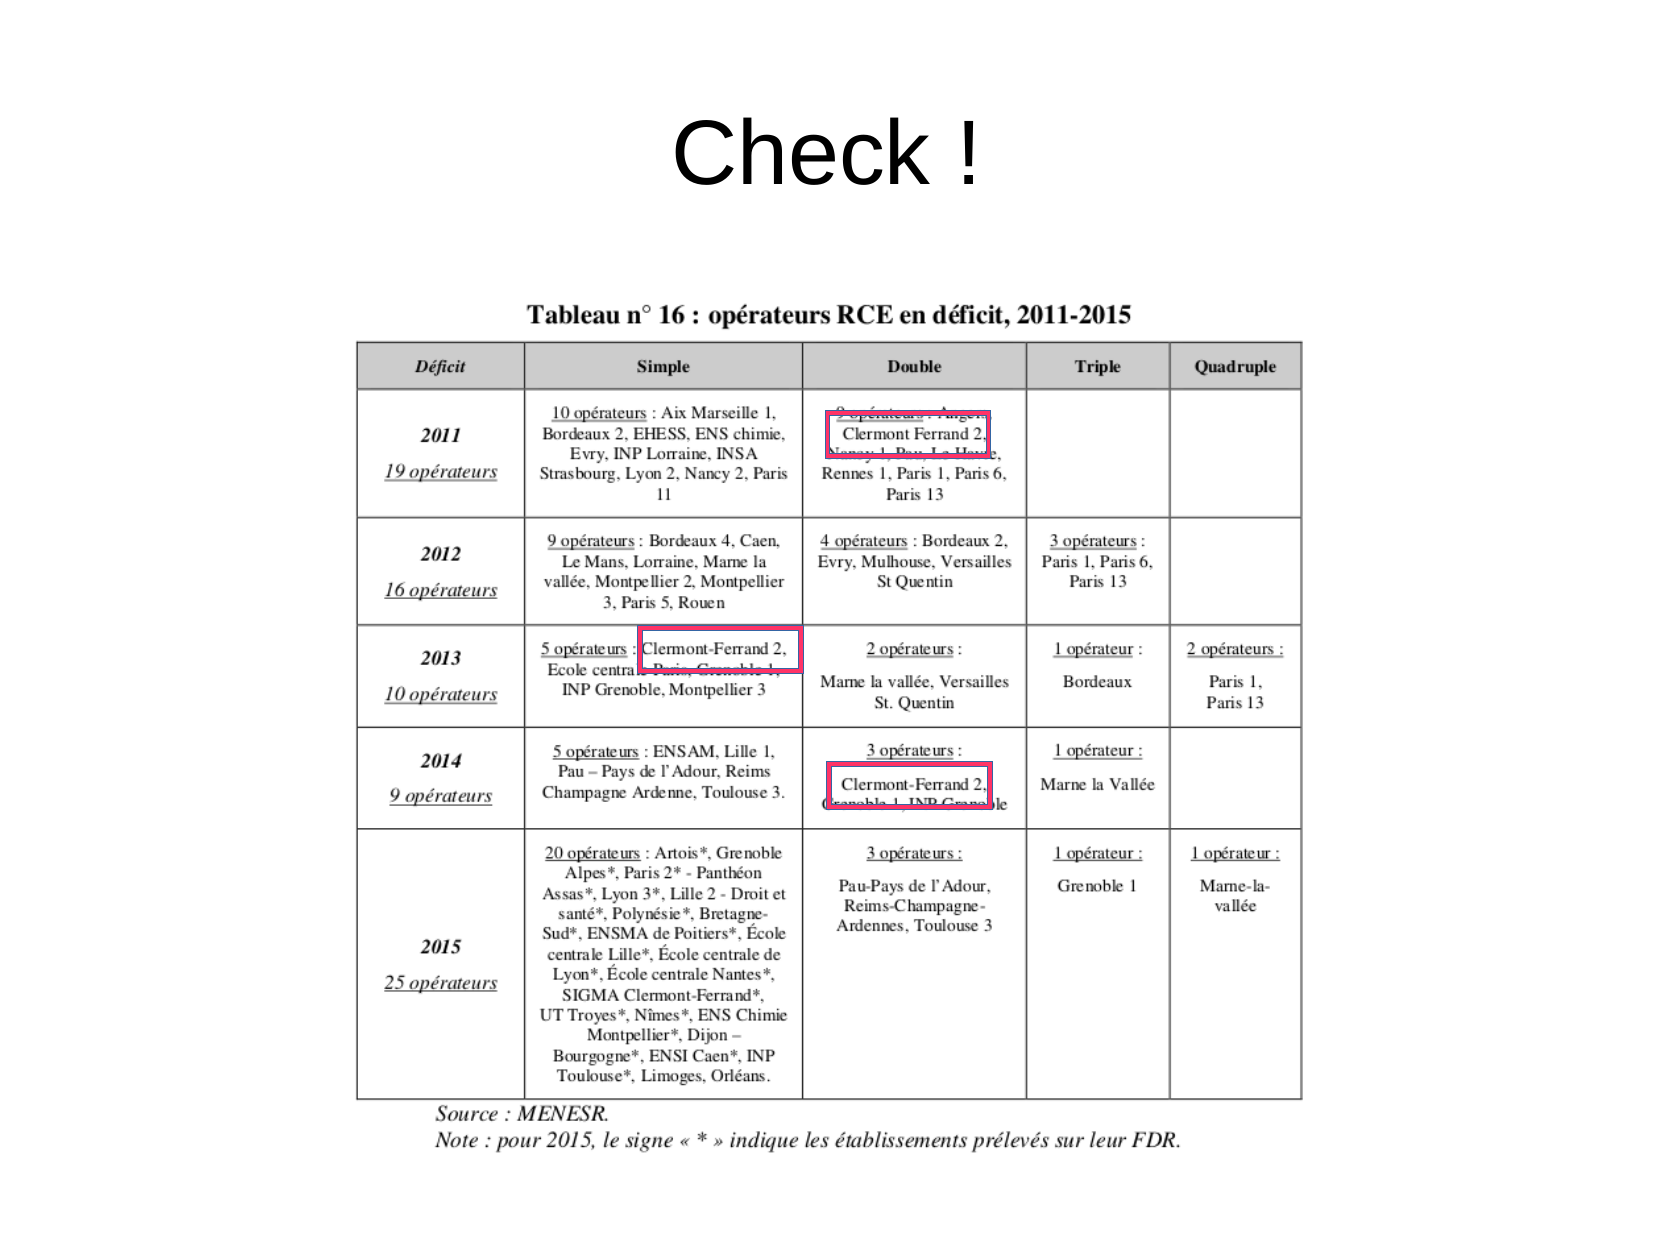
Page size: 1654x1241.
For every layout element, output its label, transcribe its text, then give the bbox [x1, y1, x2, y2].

text_box [826, 761, 993, 810]
title Check ! [82, 49, 1571, 257]
text_box [825, 410, 991, 459]
picture [329, 284, 1324, 1171]
text_box [637, 625, 804, 674]
